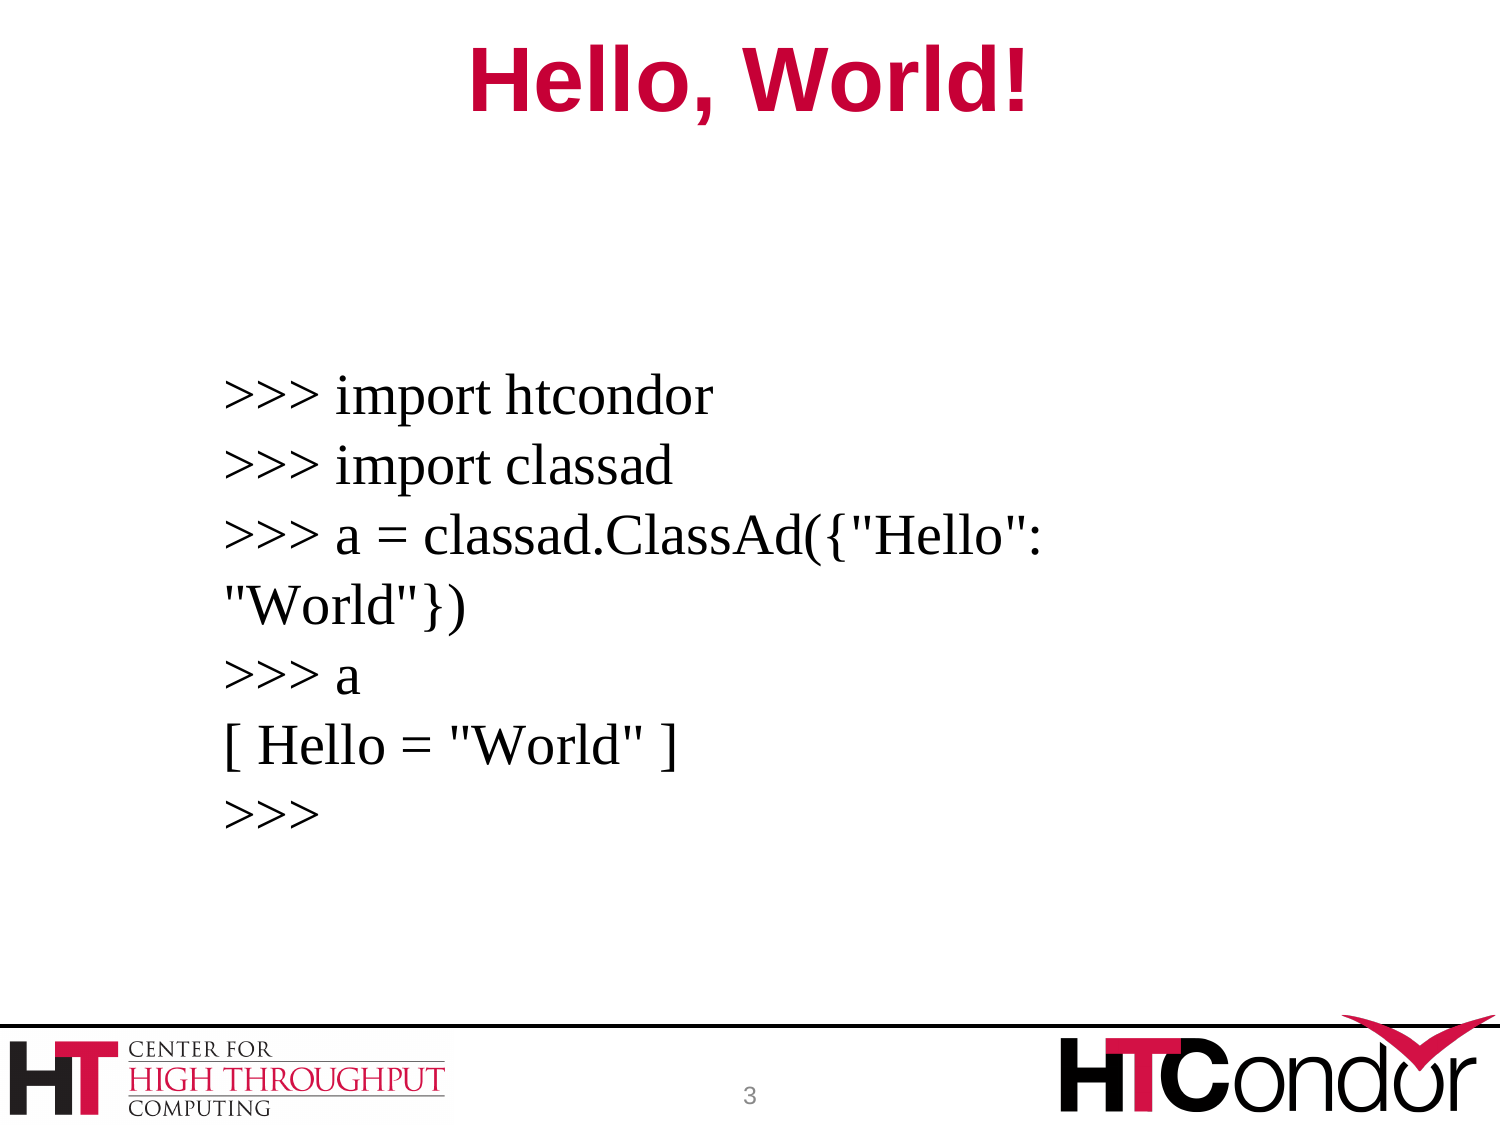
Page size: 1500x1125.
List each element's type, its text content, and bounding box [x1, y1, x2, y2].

picture [1055, 1014, 1500, 1119]
title Hello, World! [0, 0, 1500, 150]
picture [0, 1029, 454, 1125]
text_box >>> import htcondor >>> import classad >>> a = classad.ClassAd({"Hello": "World"}) >>> a [ Hello = "World" ] >>> [208, 348, 1314, 784]
text_box <number> [575, 1065, 926, 1125]
